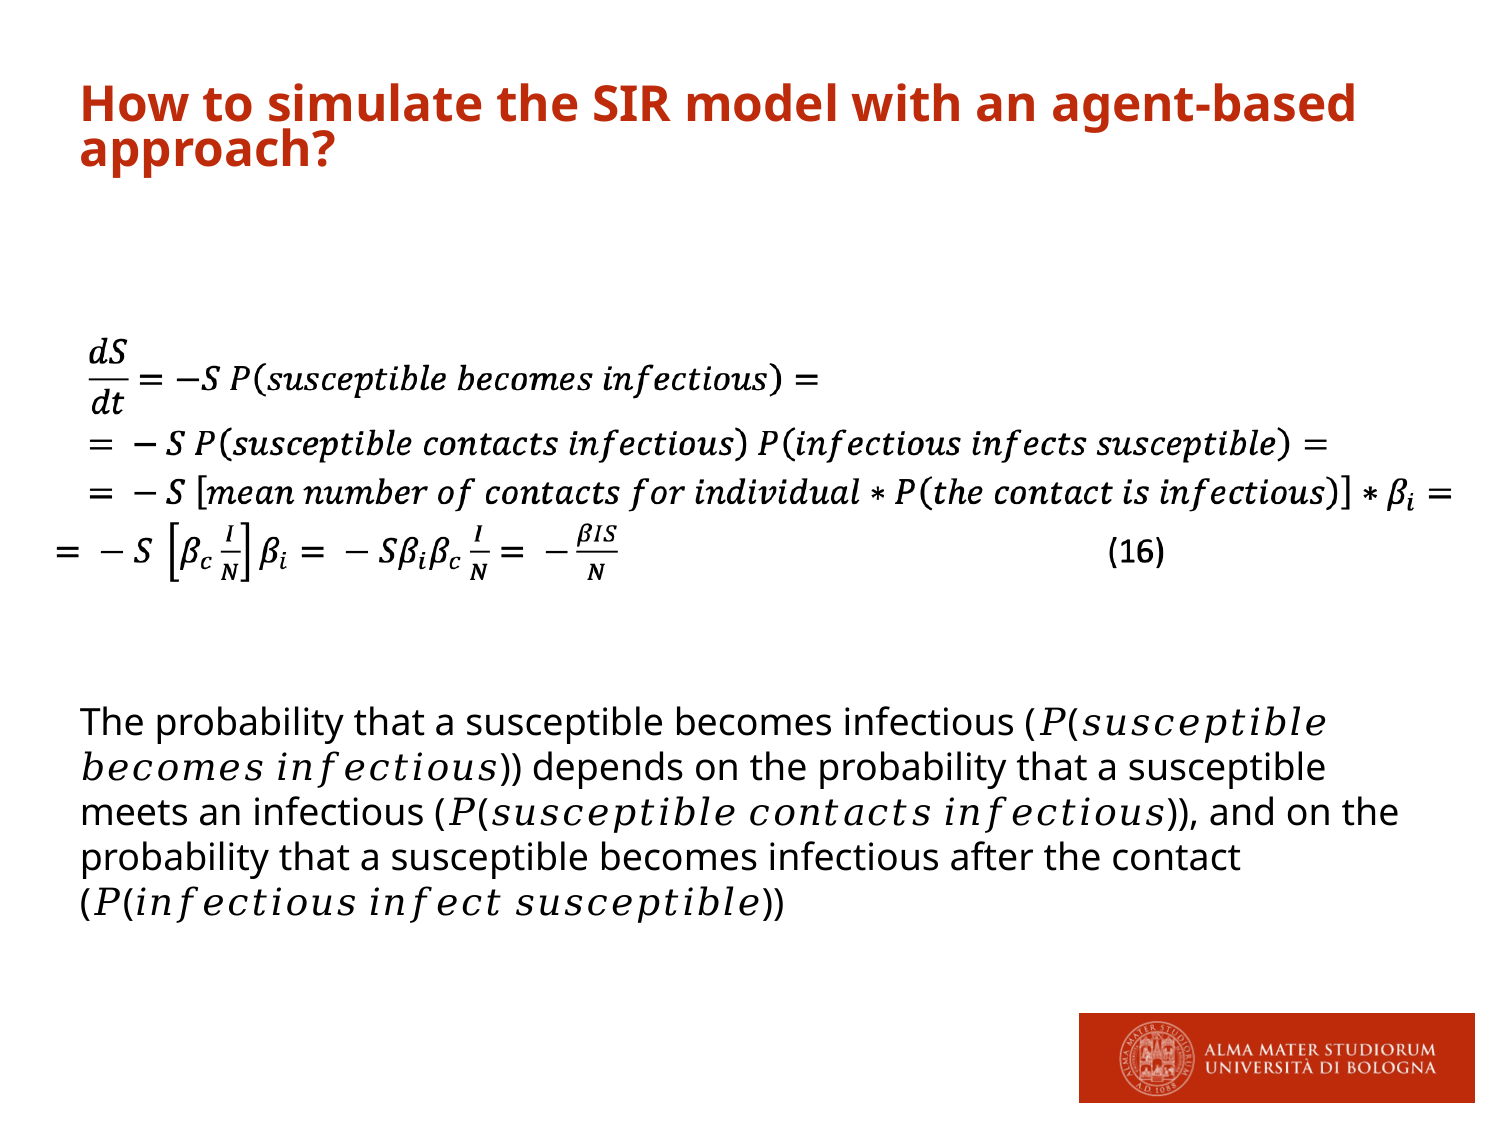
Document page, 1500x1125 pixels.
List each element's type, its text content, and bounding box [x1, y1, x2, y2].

list How to simulate the SIR model with an agent-based approach? [64, 78, 1447, 185]
list The probability that a susceptible becomes infectious (𝑃(𝑠𝑢𝑠𝑐𝑒𝑝𝑡𝑖𝑏𝑙𝑒 𝑏𝑒𝑐𝑜𝑚𝑒𝑠 𝑖𝑛𝑓𝑒𝑐𝑡𝑖𝑜𝑢𝑠)) depends on the probability that a susceptible meets an infectious (𝑃(𝑠𝑢𝑠𝑐𝑒𝑝𝑡𝑖𝑏𝑙𝑒 𝑐𝑜𝑛𝑡𝑎𝑐𝑡𝑠 𝑖𝑛𝑓𝑒𝑐𝑡𝑖𝑜𝑢𝑠)), and on the probability that a susceptible becomes infectious after the contact (𝑃(𝑖𝑛𝑓𝑒𝑐𝑡𝑖𝑜𝑢𝑠 𝑖𝑛𝑓𝑒𝑐𝑡 𝑠𝑢𝑠𝑐𝑒𝑝𝑡𝑖𝑏𝑙𝑒)) [64, 690, 1447, 988]
picture [33, 317, 1479, 615]
